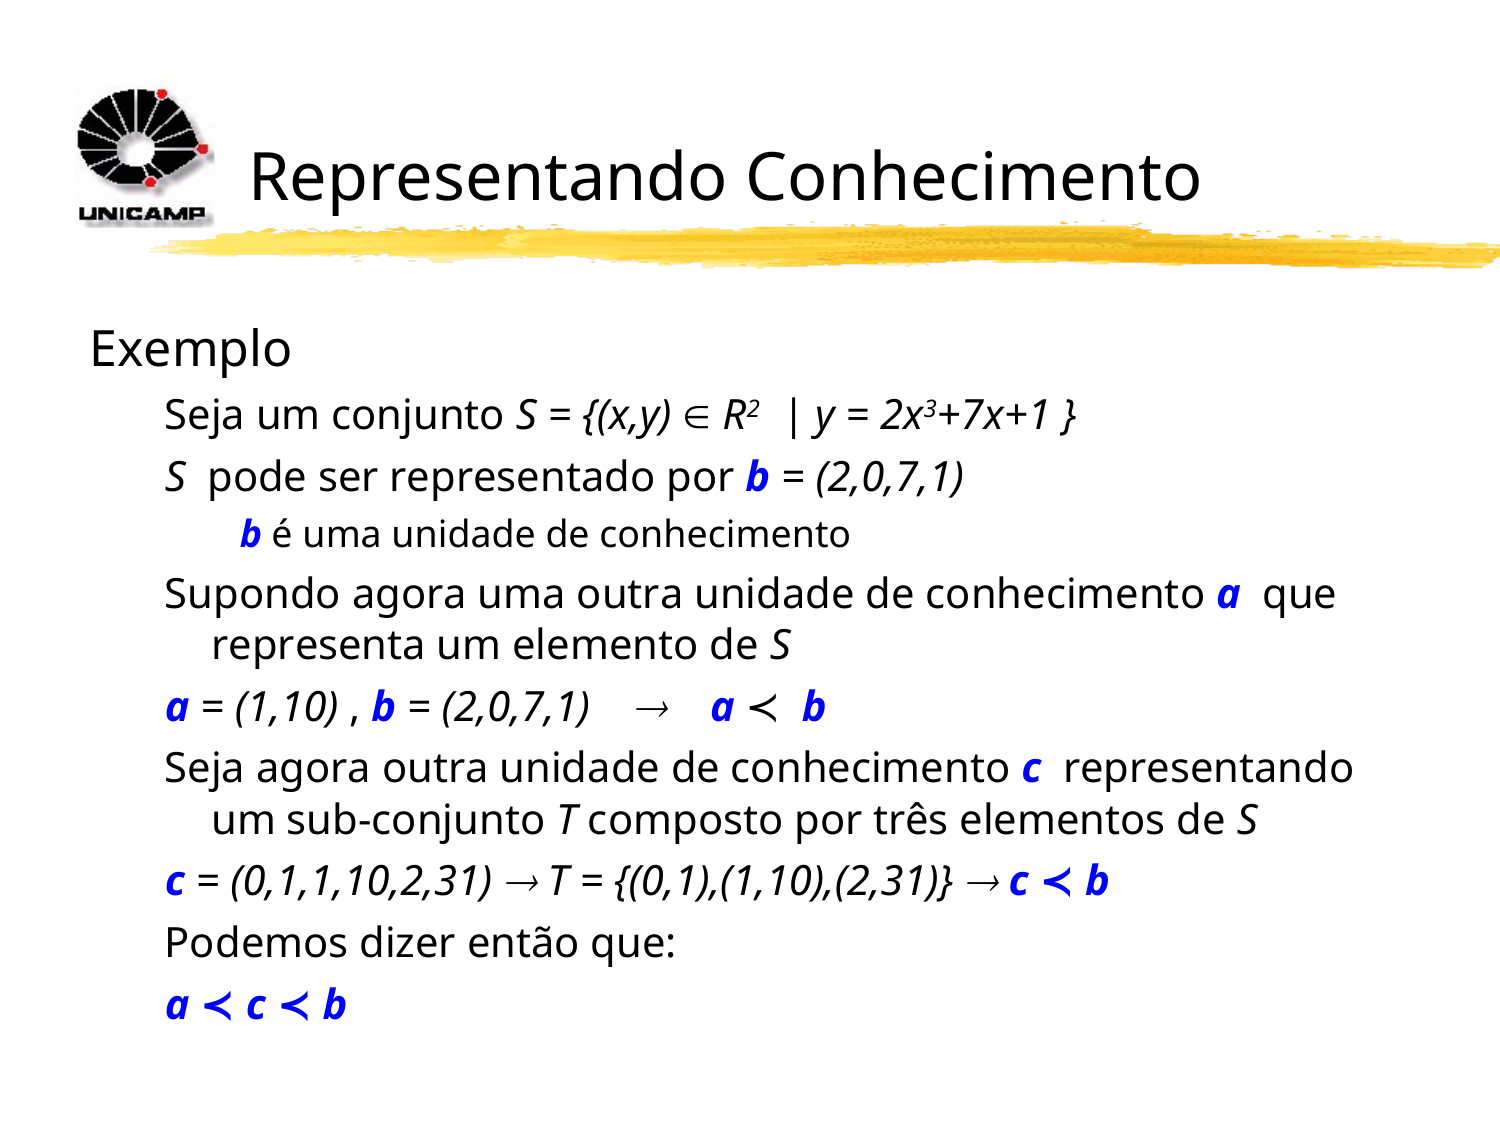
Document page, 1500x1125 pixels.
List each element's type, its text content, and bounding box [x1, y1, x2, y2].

list Exemplo Seja um conjunto S = {(x,y)  R2 | y = 2x3+7x+1 } S pode ser representado por b = (2,0,7,1) b é uma unidade de conhecimento Supondo agora uma outra unidade de conhecimento a que representa um elemento de S a = (1,10) , b = (2,0,7,1)  a ≺ b Seja agora outra unidade de conhecimento c representando um sub-conjunto T composto por três elementos de S c = (0,1,1,10,2,31)  T = {(0,1),(1,10),(2,31)}  c ≺ b Podemos dizer então que: a ≺ c ≺ b [74, 309, 1417, 1074]
title Representando Conhecimento [233, 37, 1434, 225]
picture [75, 74, 1500, 279]
